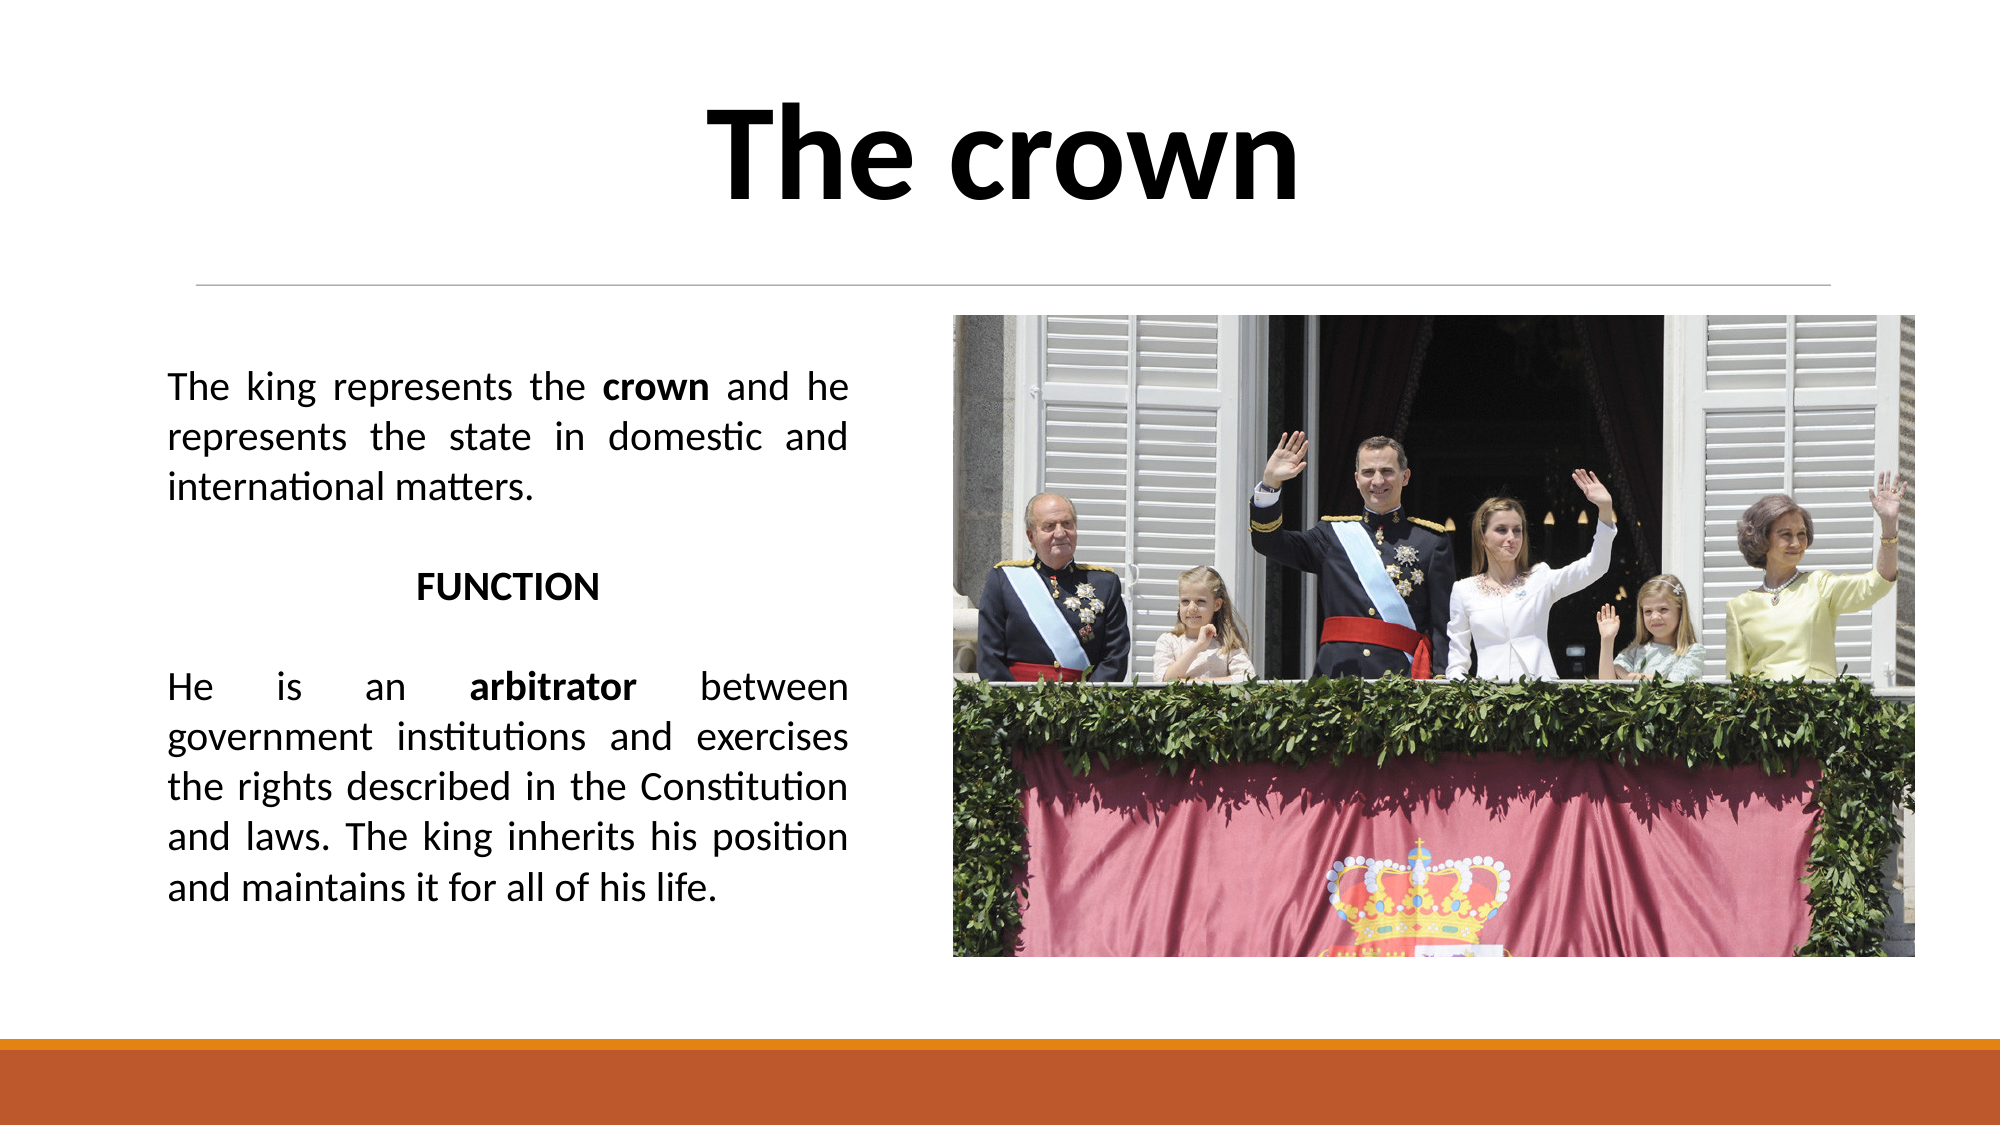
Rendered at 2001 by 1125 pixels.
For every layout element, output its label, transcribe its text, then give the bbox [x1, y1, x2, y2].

text_box The king represents the crown and he represents the state in domestic and international matters. FUNCTION He is an arbitrator between government institutions and exercises the rights described in the Constitution and laws. The king inherits his position and maintains it for all of his life. [152, 351, 865, 917]
picture [953, 315, 1915, 957]
text_box The crown [691, 54, 1318, 235]
